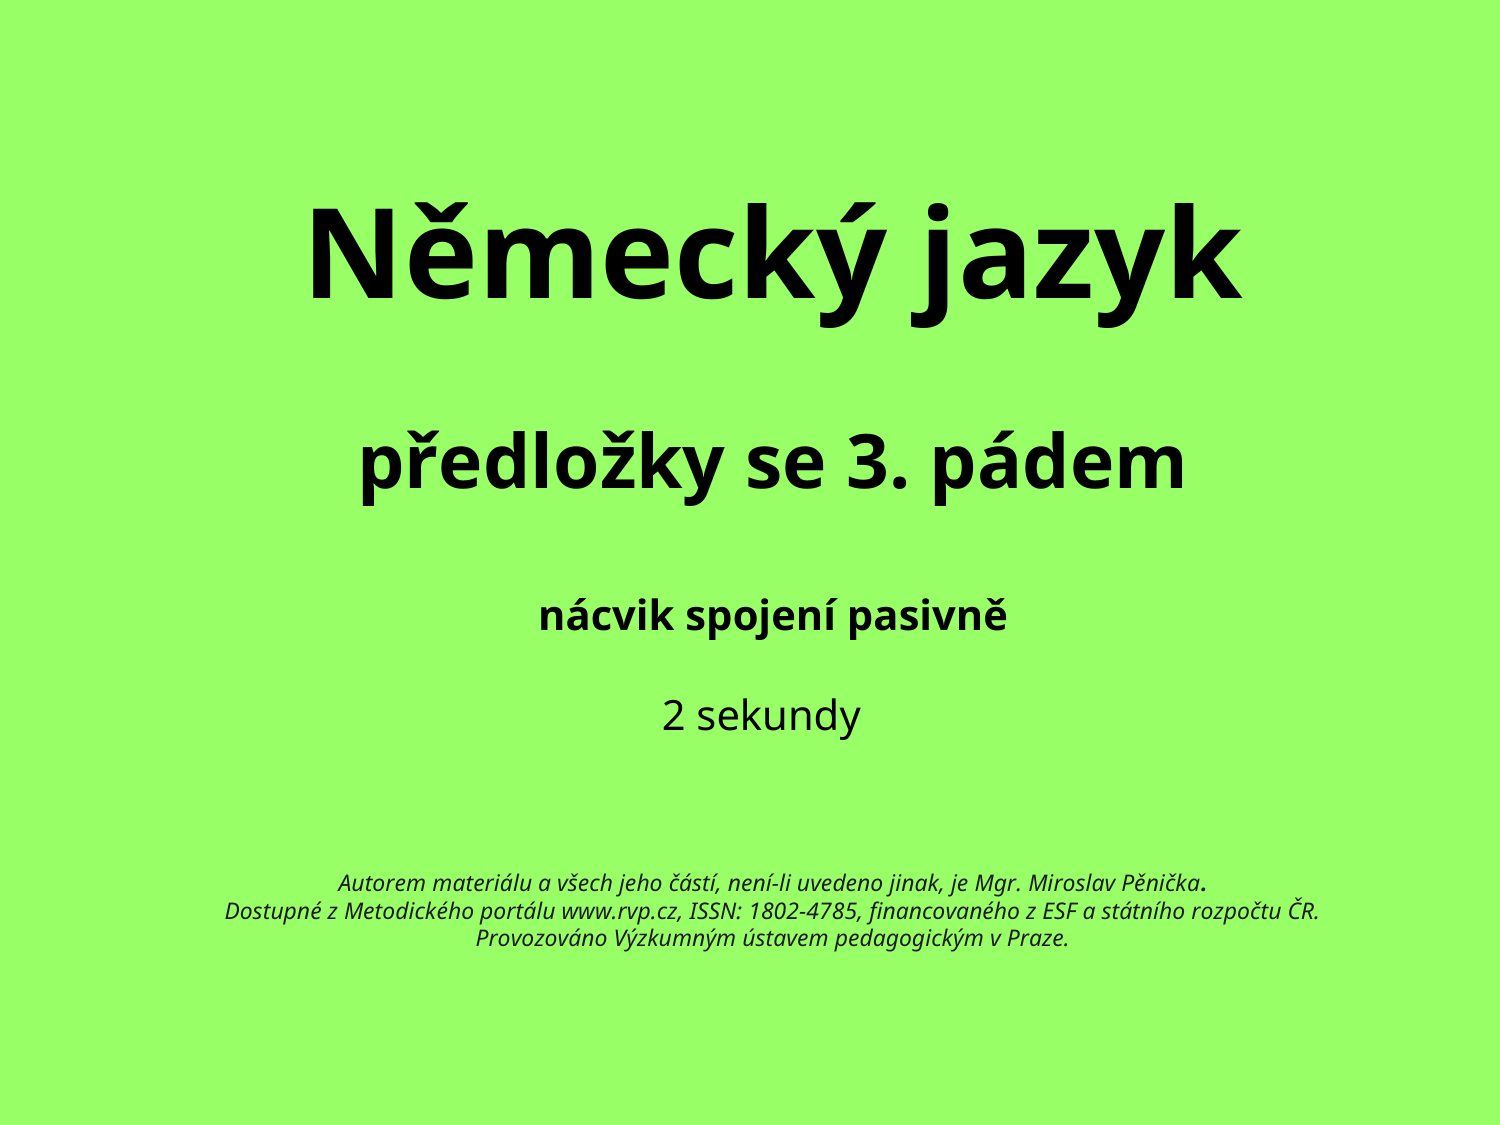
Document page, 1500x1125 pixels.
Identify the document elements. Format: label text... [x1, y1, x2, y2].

title Německý jazyk předložky se 3. pádem nácvik spojení pasivně 2 sekundy Autorem materiálu a všech jeho částí, není-li uvedeno jinak, je Mgr. Miroslav Pěnička. Dostupné z Metodického portálu www.rvp.cz, ISSN: 1802-4785, financovaného z ESF a státního rozpočtu ČR. Provozováno Výzkumným ústavem pedagogickým v Praze. [135, 90, 1411, 1035]
